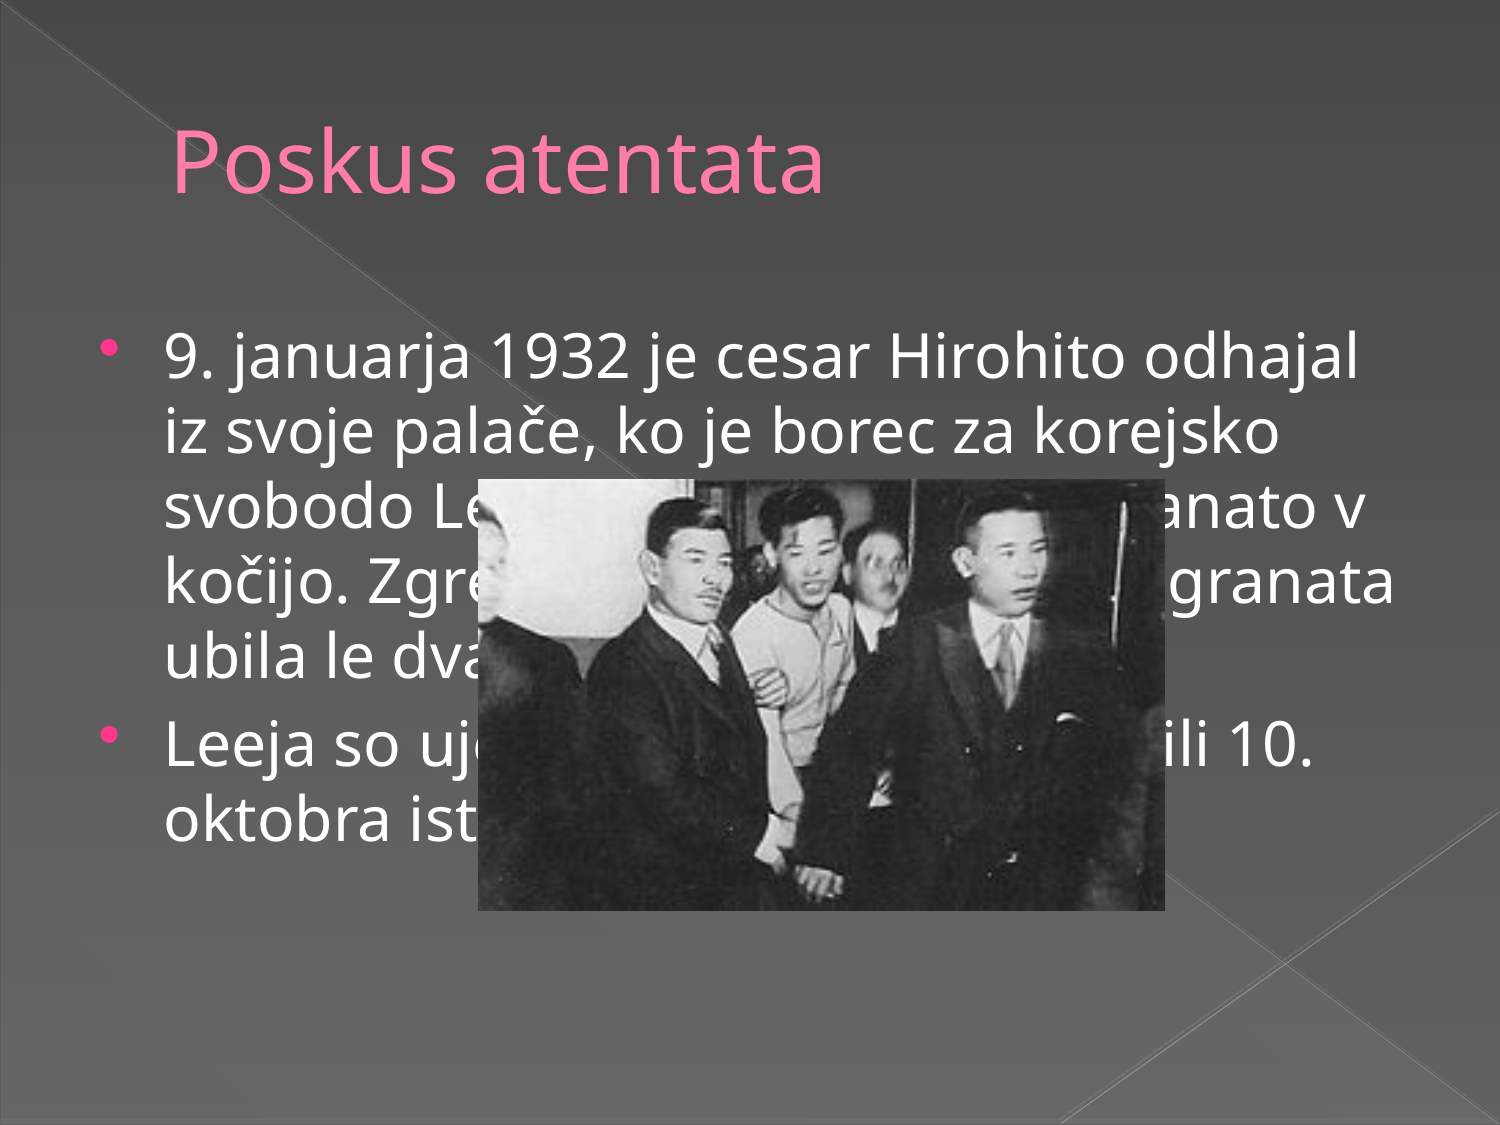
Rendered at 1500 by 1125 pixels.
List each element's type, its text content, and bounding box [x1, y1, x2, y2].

list 9. januarja 1932 je cesar Hirohito odhajal iz svoje palače, ko je borec za korejsko svobodo Lee Bong-chang vrgel granato v kočijo. Zgrešil je in pri eksploziji je granata ubila le dva konja Leeja so ujeli in ga v zaporu usmrtili 10. oktobra istega leta. [75, 308, 1425, 1059]
picture [478, 479, 1165, 911]
title Poskus atentata [75, 43, 1425, 274]
